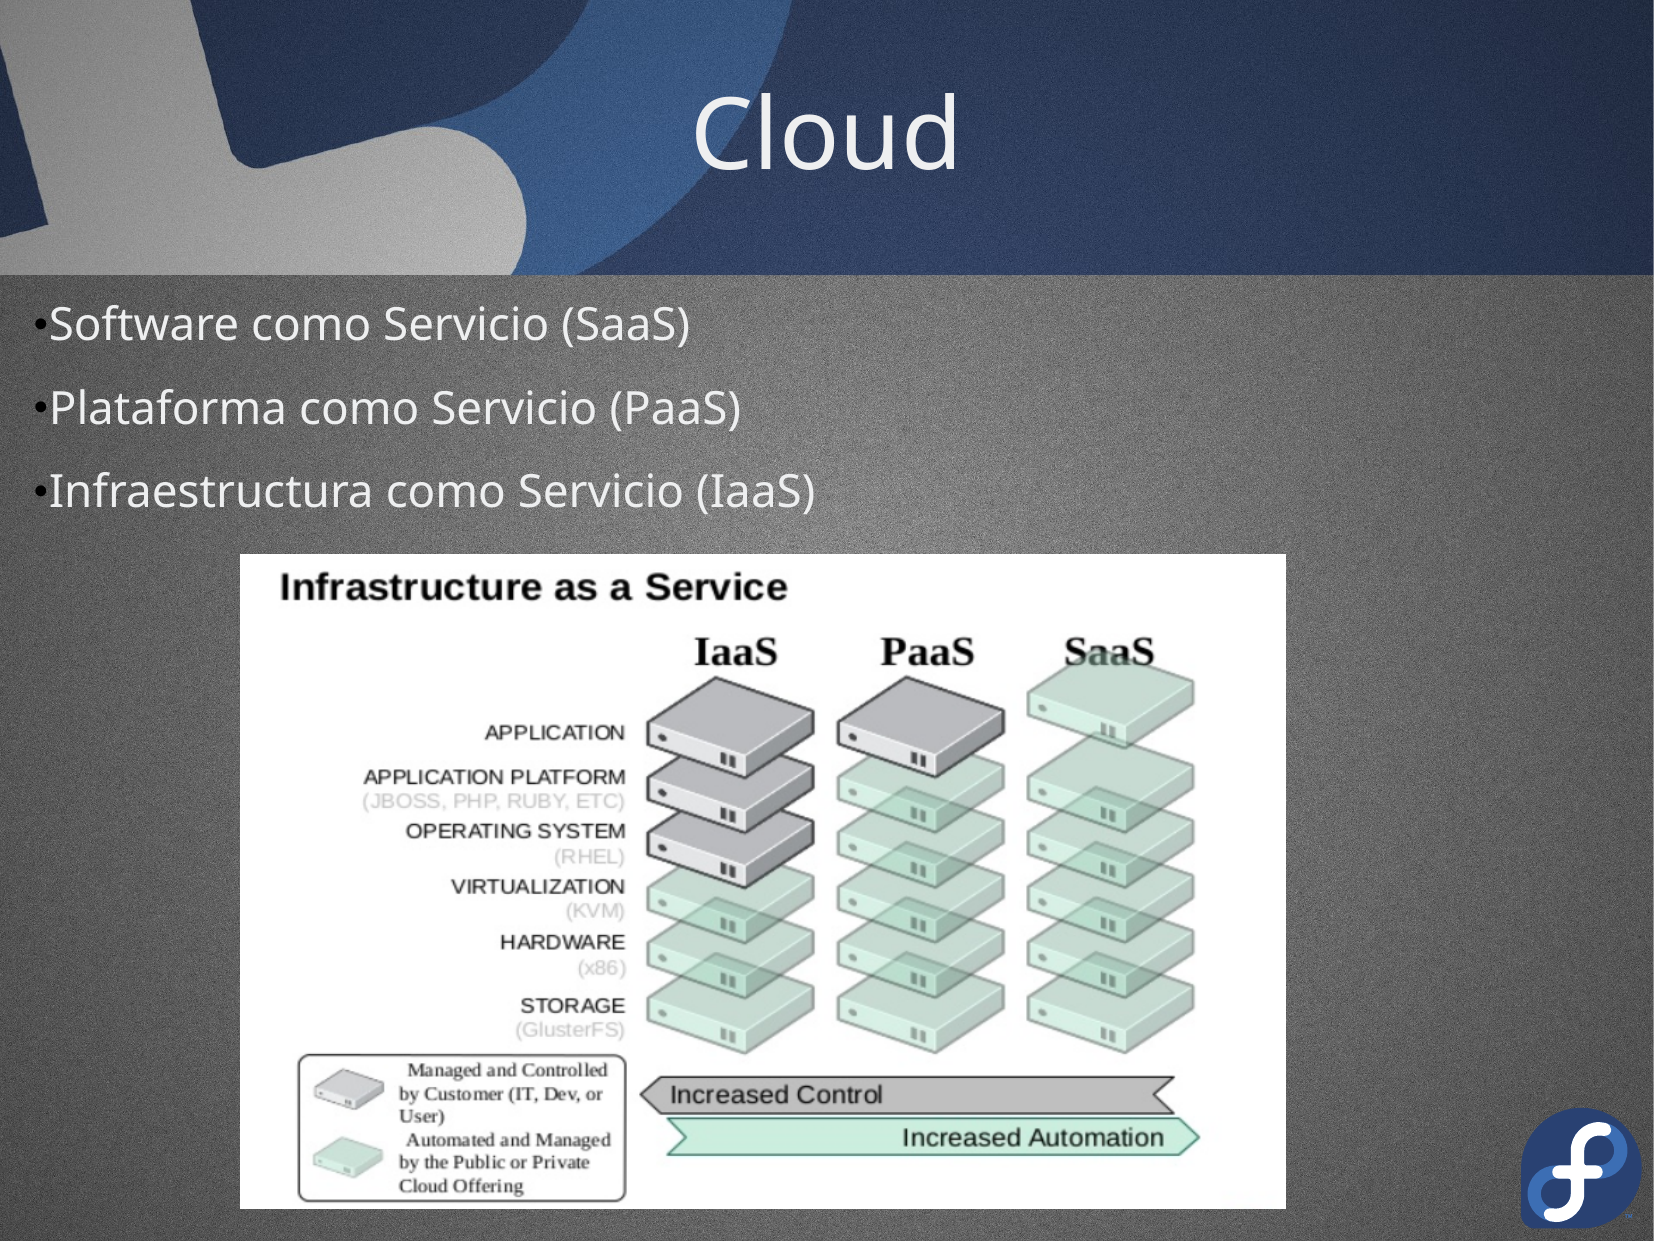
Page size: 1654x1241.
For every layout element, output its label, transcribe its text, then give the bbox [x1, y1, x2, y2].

picture [0, 0, 1654, 1241]
text_box Software como Servicio (SaaS) Plataforma como Servicio (PaaS) Infraestructura como Servicio (IaaS) [0, 296, 1342, 1006]
text_box Cloud [88, 29, 1565, 237]
